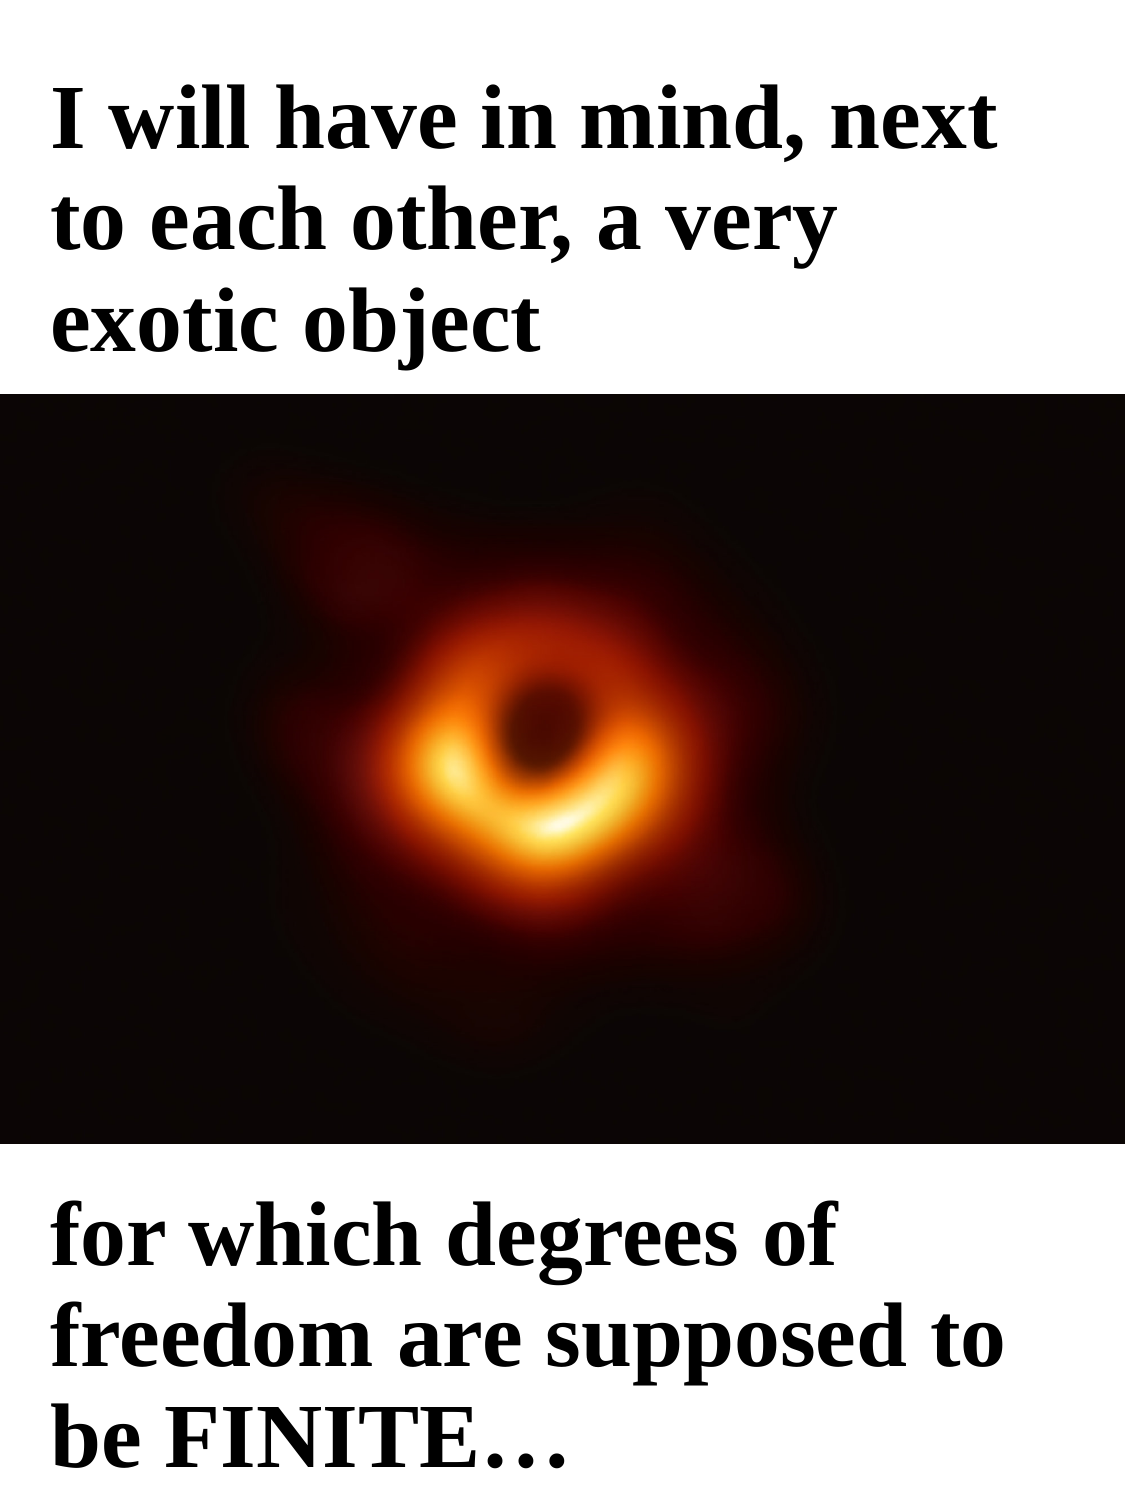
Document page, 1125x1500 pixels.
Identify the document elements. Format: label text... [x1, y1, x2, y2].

picture [0, 394, 1125, 1144]
text_box I will have in mind, next to each other, a very exotic object for which degrees of freedom are supposed to be FINITE… [35, 59, 1087, 394]
text_box I will have in mind, next to each other, a very exotic object for which degrees of freedom are supposed to be FINITE… [35, 1144, 1087, 1496]
